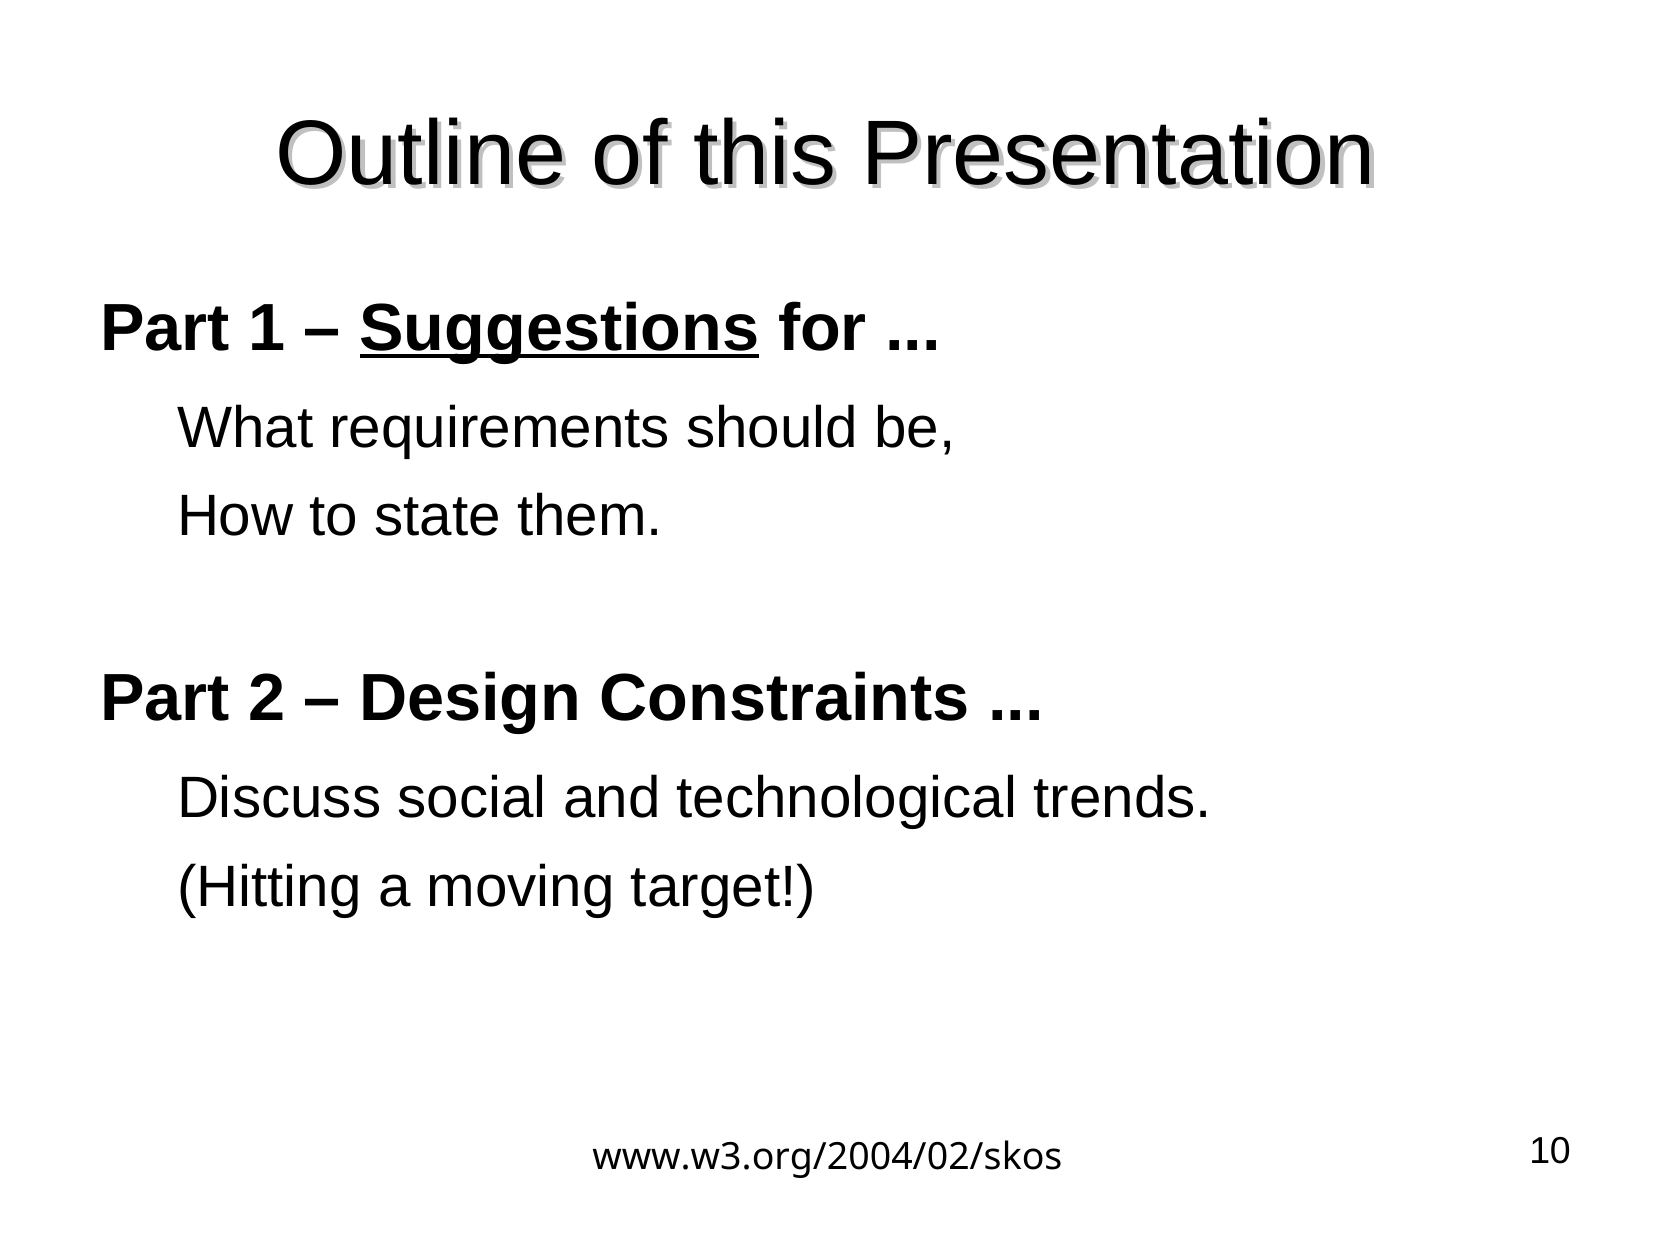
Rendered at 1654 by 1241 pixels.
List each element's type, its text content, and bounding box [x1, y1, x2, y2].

title Outline of this Presentation [82, 49, 1571, 257]
list Part 1 – Suggestions for ... What requirements should be, How to state them. Part 2 – Design Constraints ... Discuss social and technological trends. (Hitting a moving target!) [82, 290, 1571, 1109]
